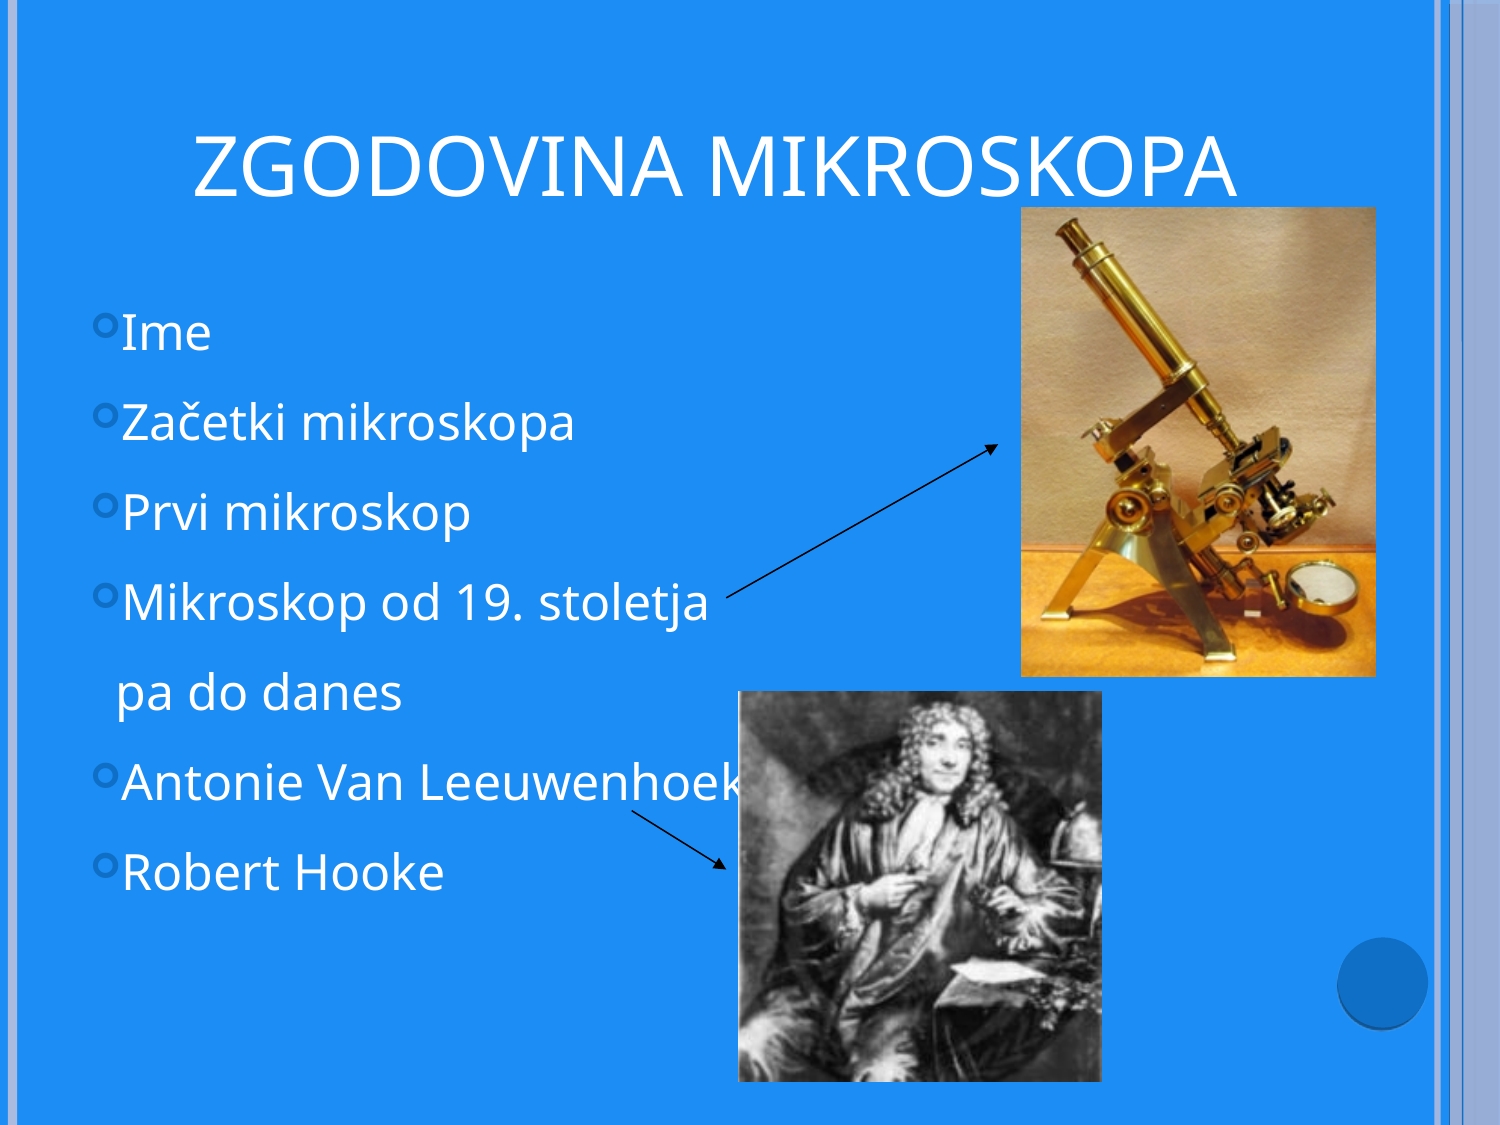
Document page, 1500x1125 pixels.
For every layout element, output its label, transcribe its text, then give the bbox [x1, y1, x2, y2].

picture [738, 691, 1102, 1083]
picture [1021, 207, 1376, 677]
list Ime Začetki mikroskopa Prvi mikroskop Mikroskop od 19. stoletja pa do danes Antonie Van Leeuwenhoek Robert Hooke [75, 262, 903, 926]
title ZGODOVINA MIKROSKOPA [70, 70, 1360, 221]
